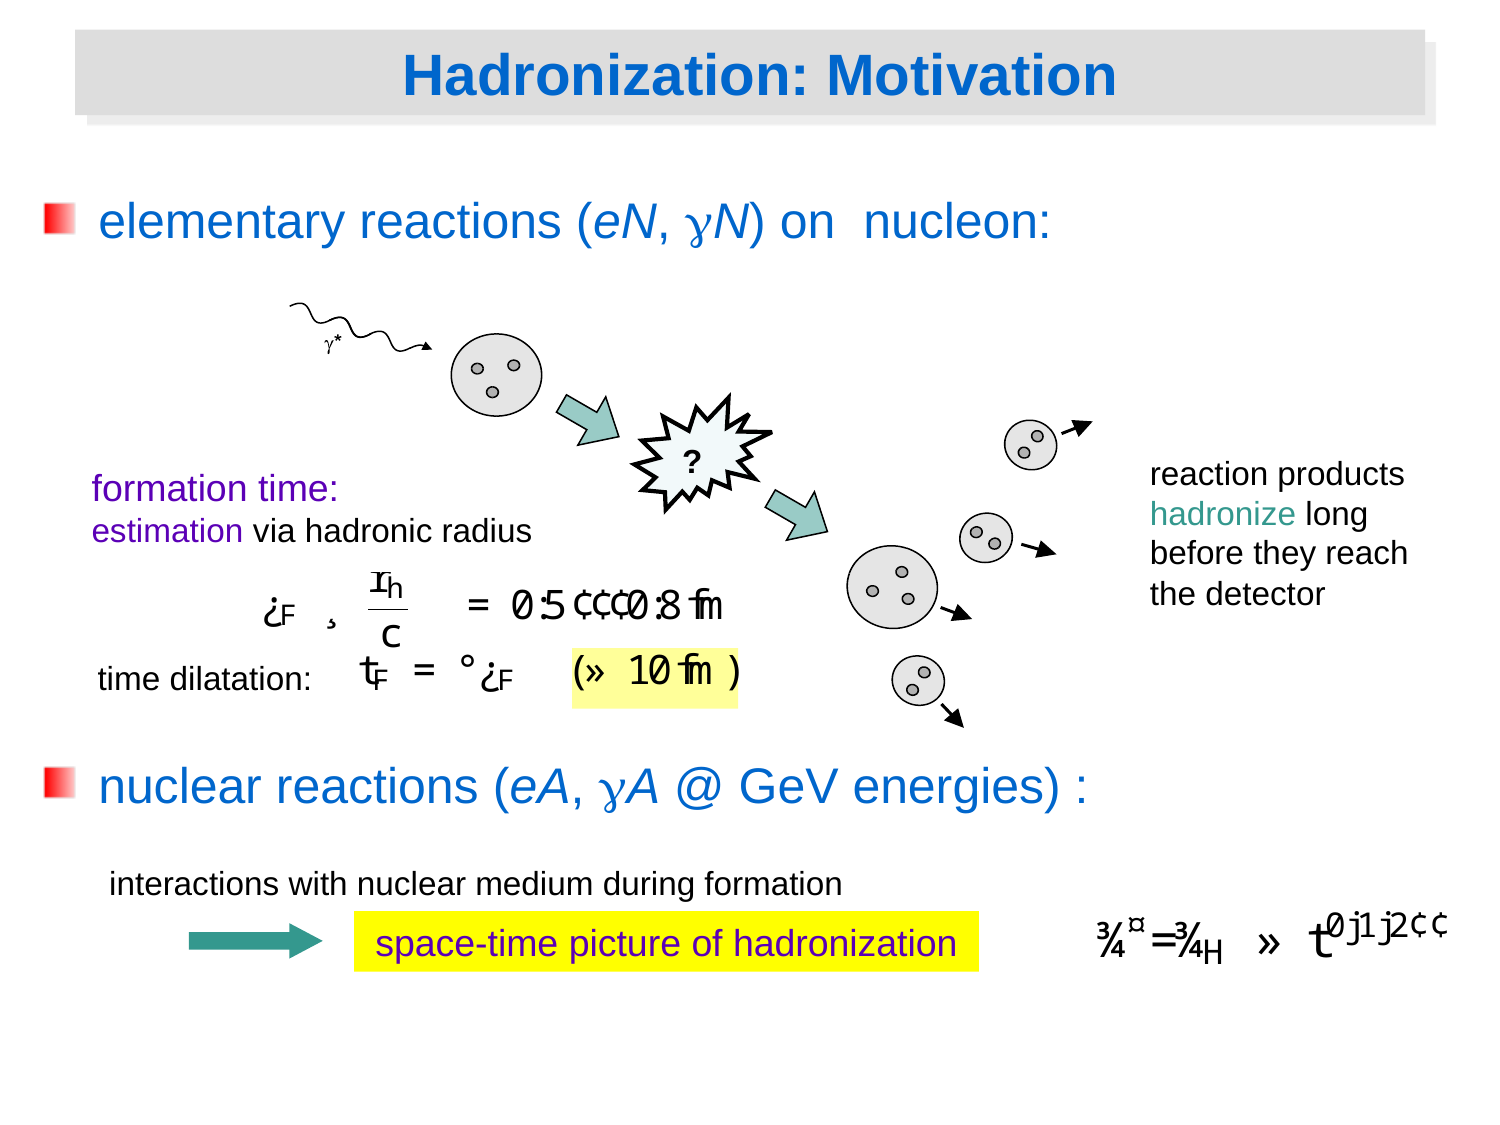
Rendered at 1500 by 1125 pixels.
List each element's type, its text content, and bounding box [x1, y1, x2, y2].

text_box [846, 545, 939, 630]
text_box [1060, 420, 1093, 437]
text_box [556, 394, 619, 446]
text_box formation time: estimation via hadronic radius [76, 456, 574, 557]
text_box [940, 703, 964, 728]
text_box interactions with nuclear medium during formation [94, 854, 982, 910]
text_box [940, 603, 973, 622]
text_box ? [667, 432, 715, 488]
list elementary reactions (eN, N) on nucleon: nuclear reactions (eA, A @ GeV energies) : [27, 187, 1447, 1125]
text_box [891, 655, 946, 707]
text_box [450, 333, 543, 417]
text_box [1003, 419, 1058, 471]
picture [354, 649, 743, 699]
text_box [634, 438, 711, 510]
text_box [188, 923, 323, 959]
text_box [289, 302, 433, 352]
text_box time dilatation: [82, 649, 355, 705]
text_box [324, 340, 334, 355]
text_box [1020, 540, 1057, 558]
text_box [765, 489, 828, 541]
text_box reaction products hadronize long before they reach the detector [1135, 444, 1436, 620]
text_box [334, 334, 342, 341]
text_box [959, 512, 1014, 564]
text_box [663, 397, 772, 488]
text_box space-time picture of hadronization [354, 911, 979, 972]
title Hadronization: Motivation [75, 29, 1426, 116]
picture [1092, 906, 1453, 975]
